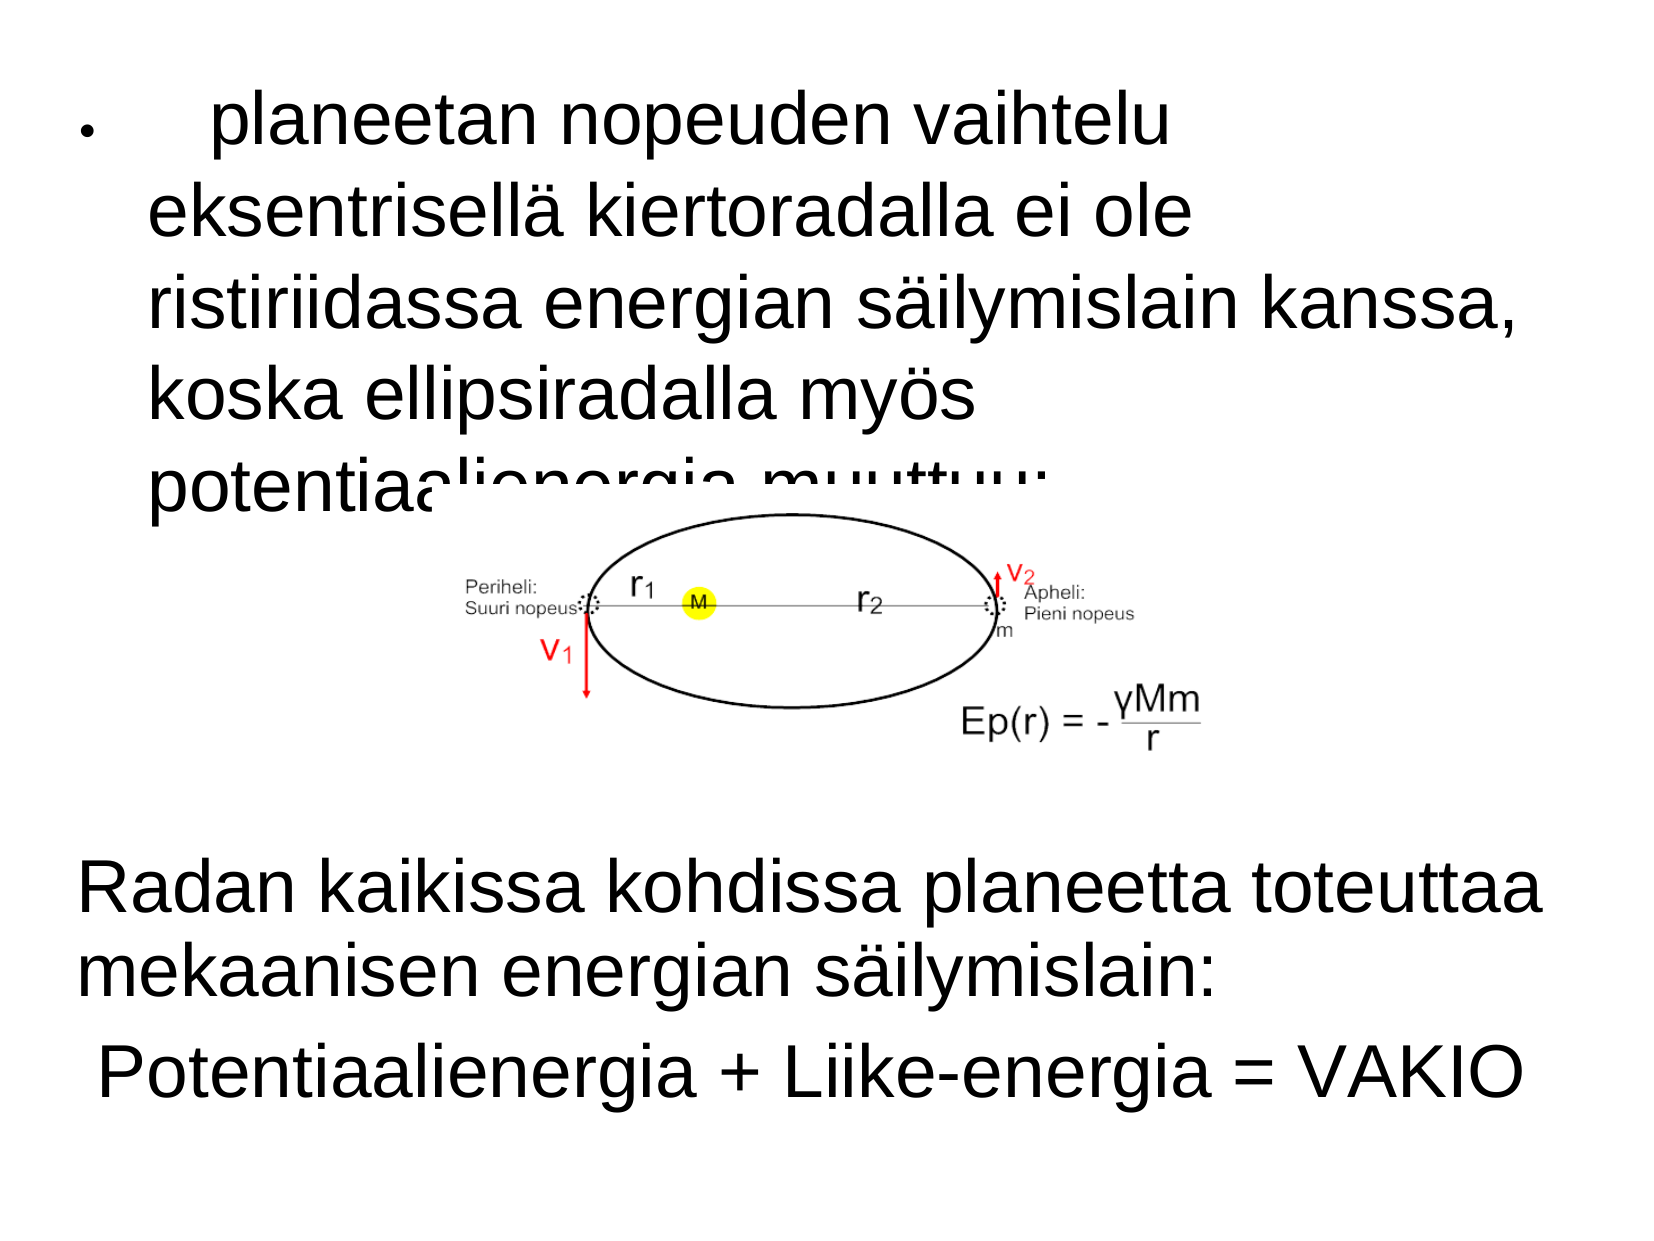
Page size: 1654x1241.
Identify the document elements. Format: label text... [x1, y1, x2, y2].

text_box Radan kaikissa kohdissa planeetta toteuttaa mekaanisen energian säilymislain: Potentiaalienergia + Liike-energia = VAKIO [61, 838, 1560, 1134]
picture [431, 484, 1234, 770]
text_box planeetan nopeuden vaihtelu eksentrisellä kiertoradalla ei ole ristiriidassa energian säilymislain kanssa, koska ellipsiradalla myös potentiaalienergia muuttuu: [66, 60, 1583, 449]
